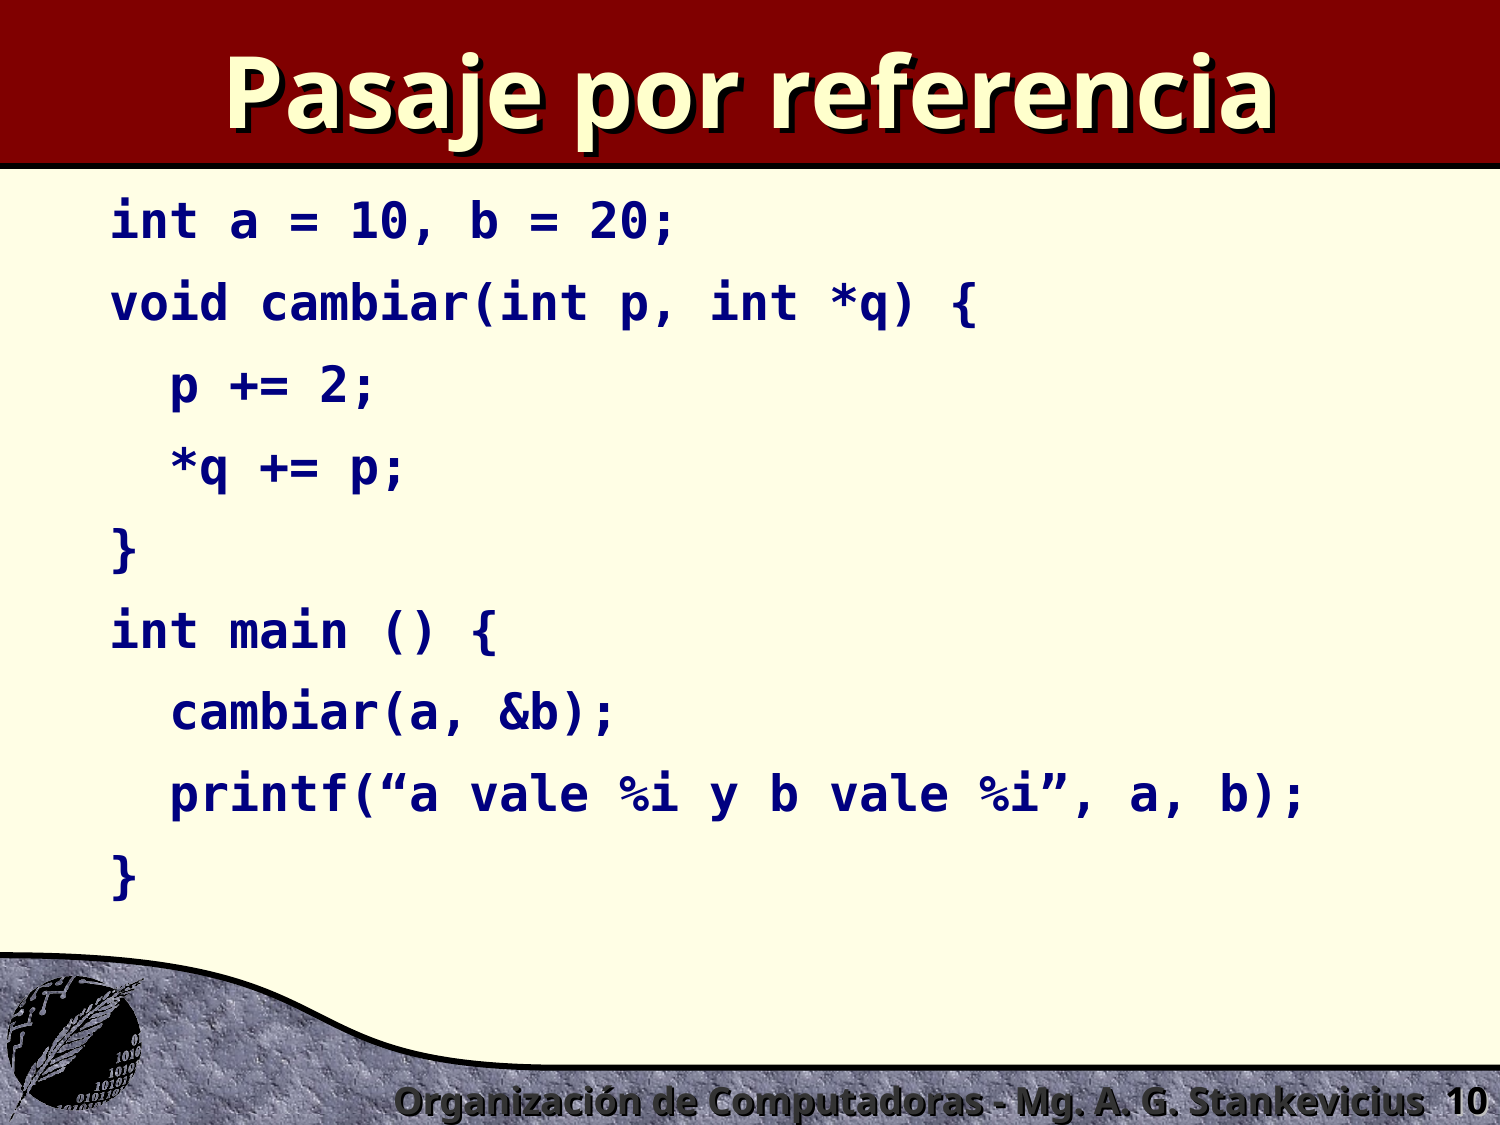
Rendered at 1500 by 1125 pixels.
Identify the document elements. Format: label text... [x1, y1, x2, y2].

title Pasaje por referencia [15, 5, 1485, 160]
list int a = 10, b = 20; void cambiar(int p, int *q) { p += 2; *q += p; } int main () { cambiar(a, &b); printf(“a vale %i y b vale %i”, a, b); } [11, 192, 1486, 935]
picture [448, 1100, 455, 1110]
picture [802, 1100, 806, 1110]
picture [0, 959, 1500, 1125]
picture [1058, 1100, 1065, 1110]
